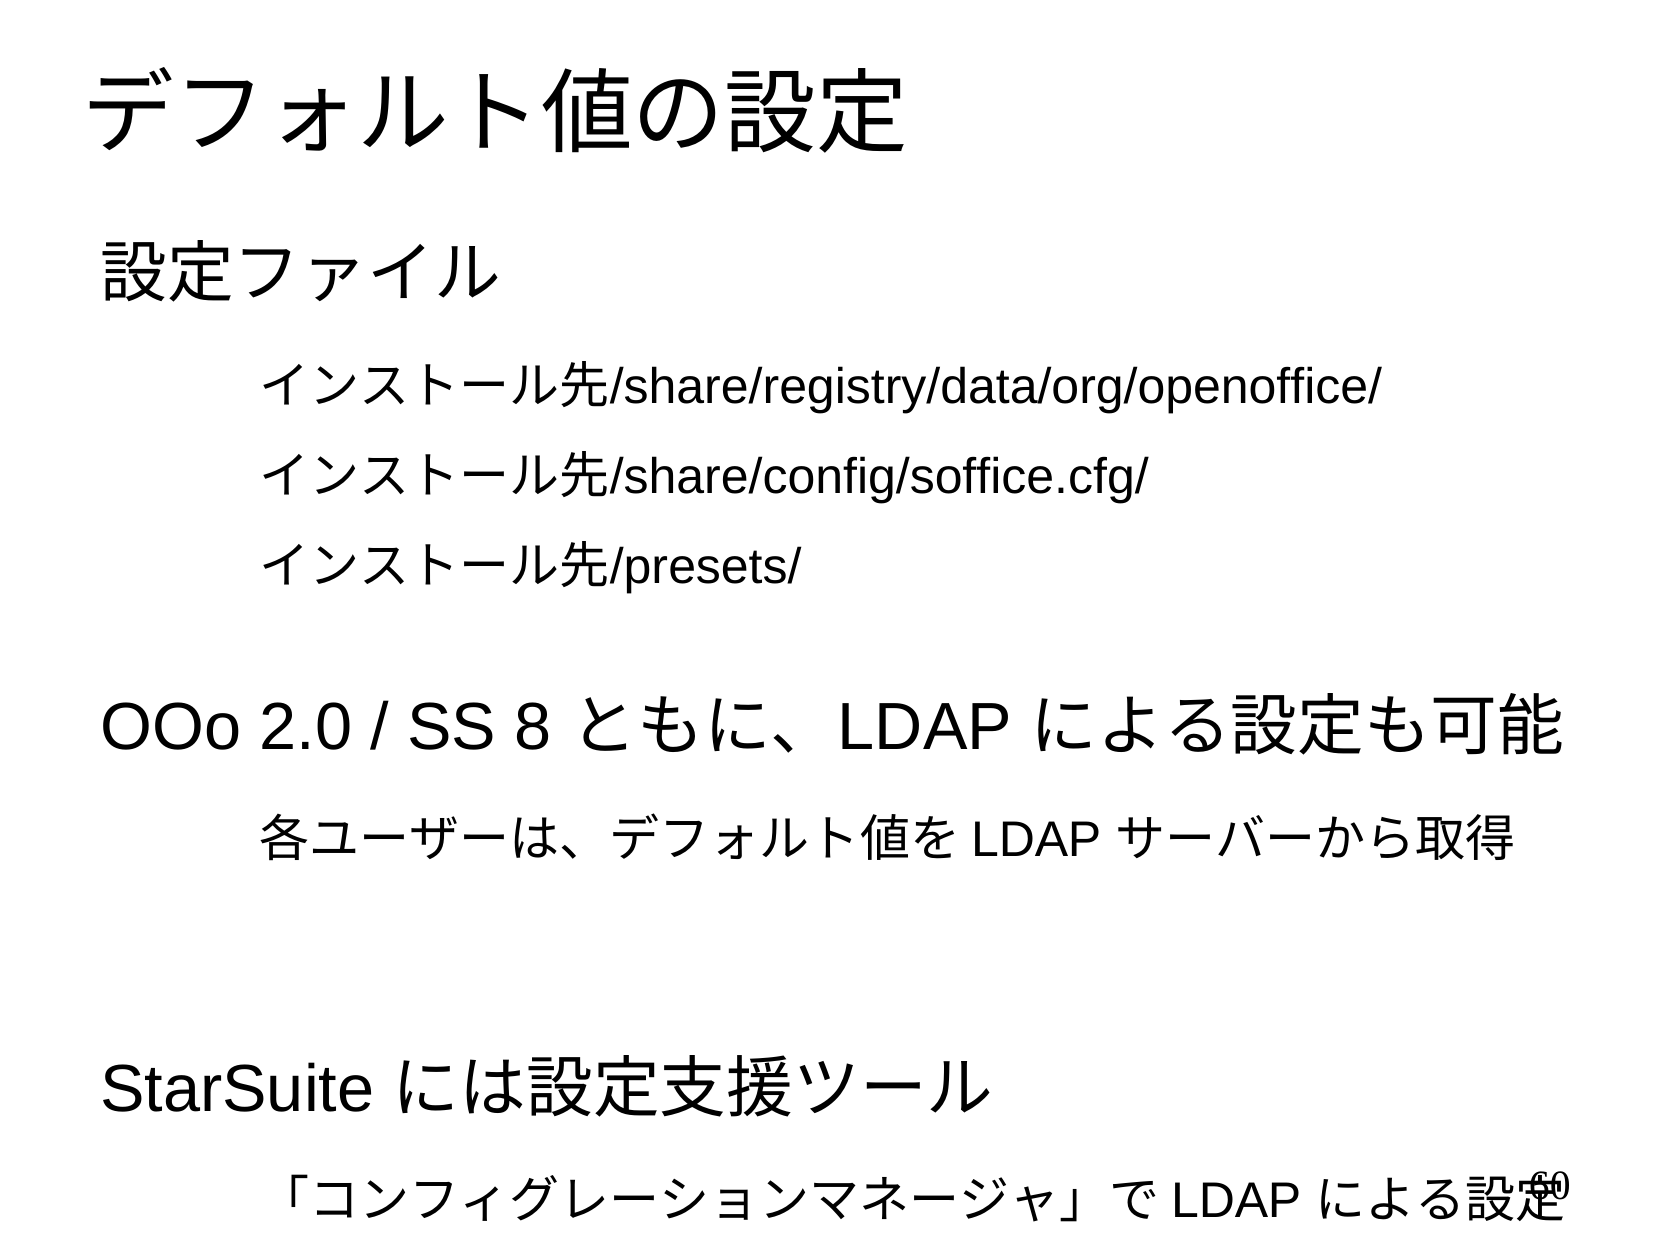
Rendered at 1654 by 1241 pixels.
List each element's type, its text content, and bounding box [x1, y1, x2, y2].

title デフォルト値の設定 [82, 0, 1623, 213]
list 設定ファイル インストール先/share/registry/data/org/openoffice/ インストール先/share/config/soffice.cfg/ インストール先/presets/ OOo 2.0 / SS 8 ともに、LDAP による設定も可能 各ユーザーは、デフォルト値を LDAP サーバーから取得 StarSuite には設定支援ツール 「コンフィグレーションマネージャ」で LDAP による設定を支援 [82, 219, 1571, 1038]
